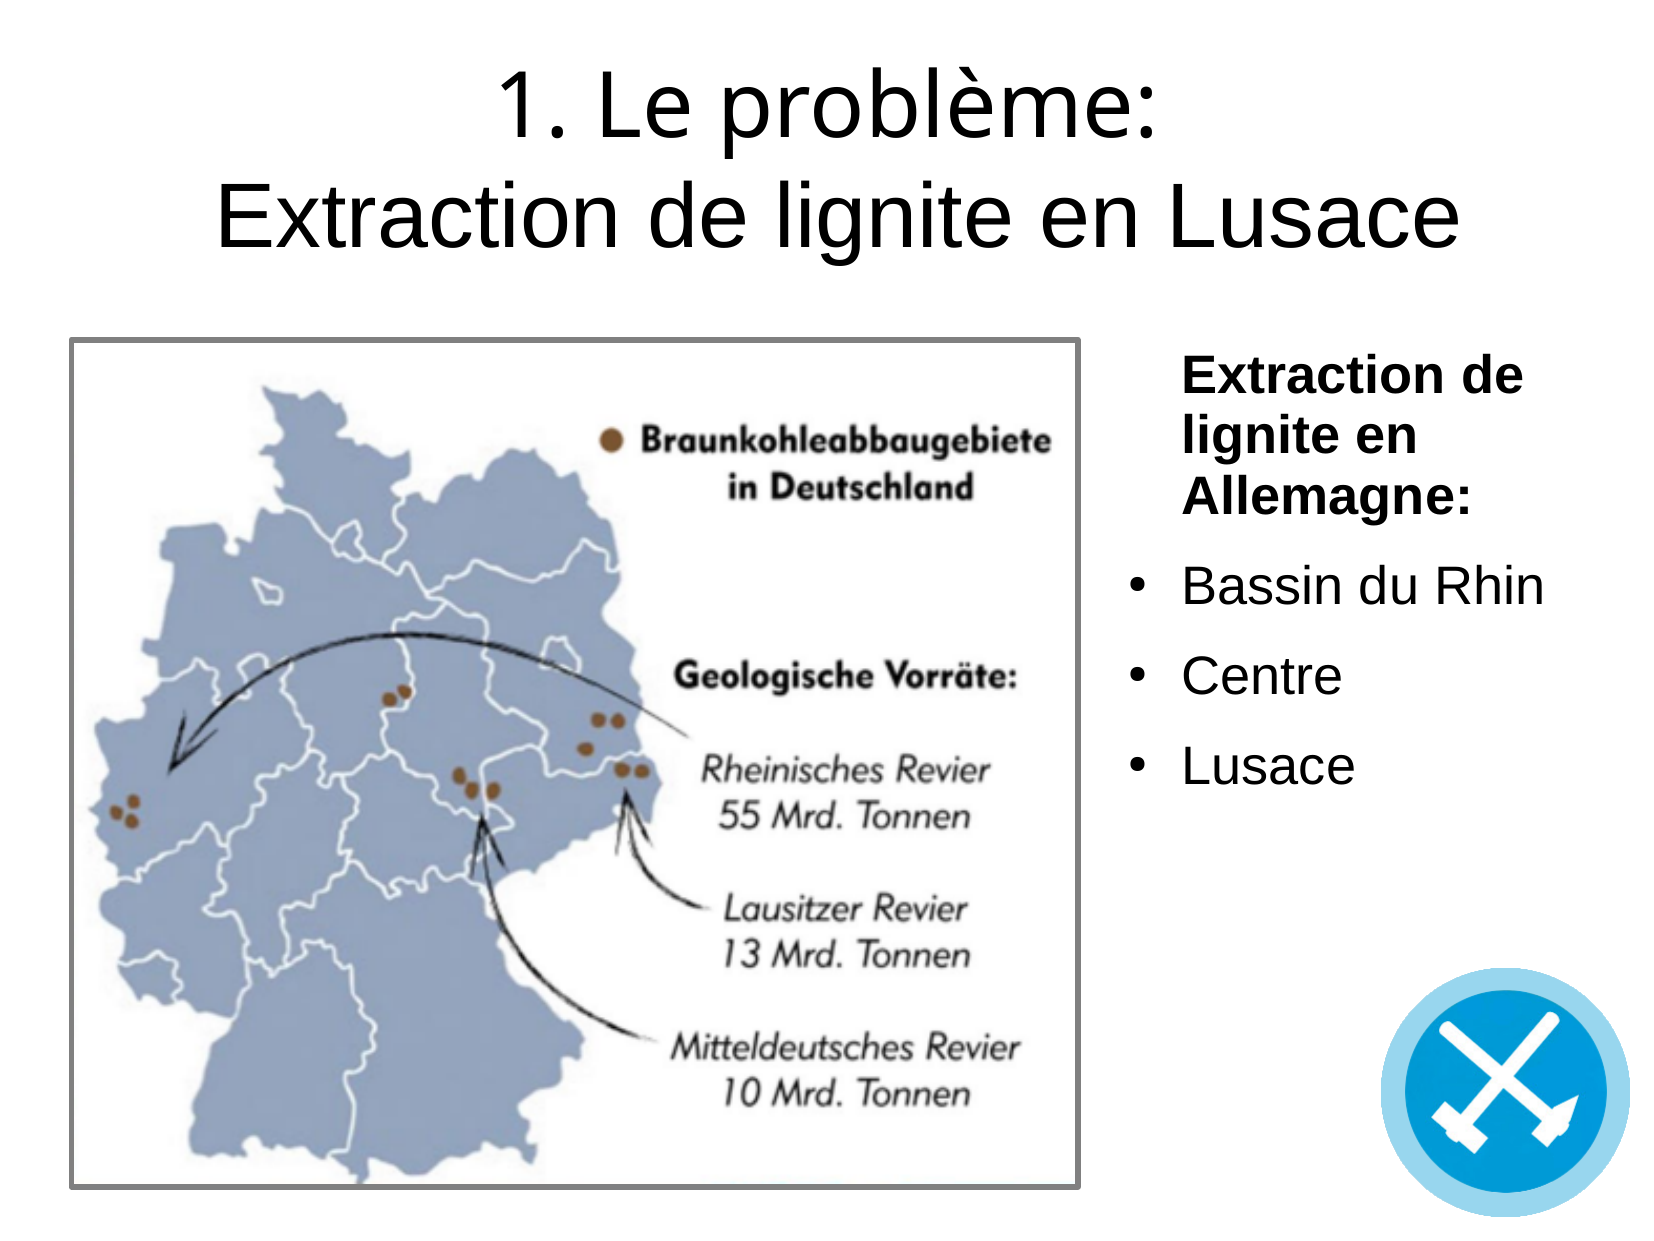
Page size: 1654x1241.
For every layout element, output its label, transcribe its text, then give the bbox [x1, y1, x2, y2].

picture [74, 342, 1075, 1184]
list Extraction de lignite en Allemagne: Bassin du Rhin Centre Lusace [1110, 344, 1595, 981]
picture [1381, 968, 1630, 1217]
title 1. Le problème: Extraction de lignite en Lusace [82, 43, 1571, 263]
